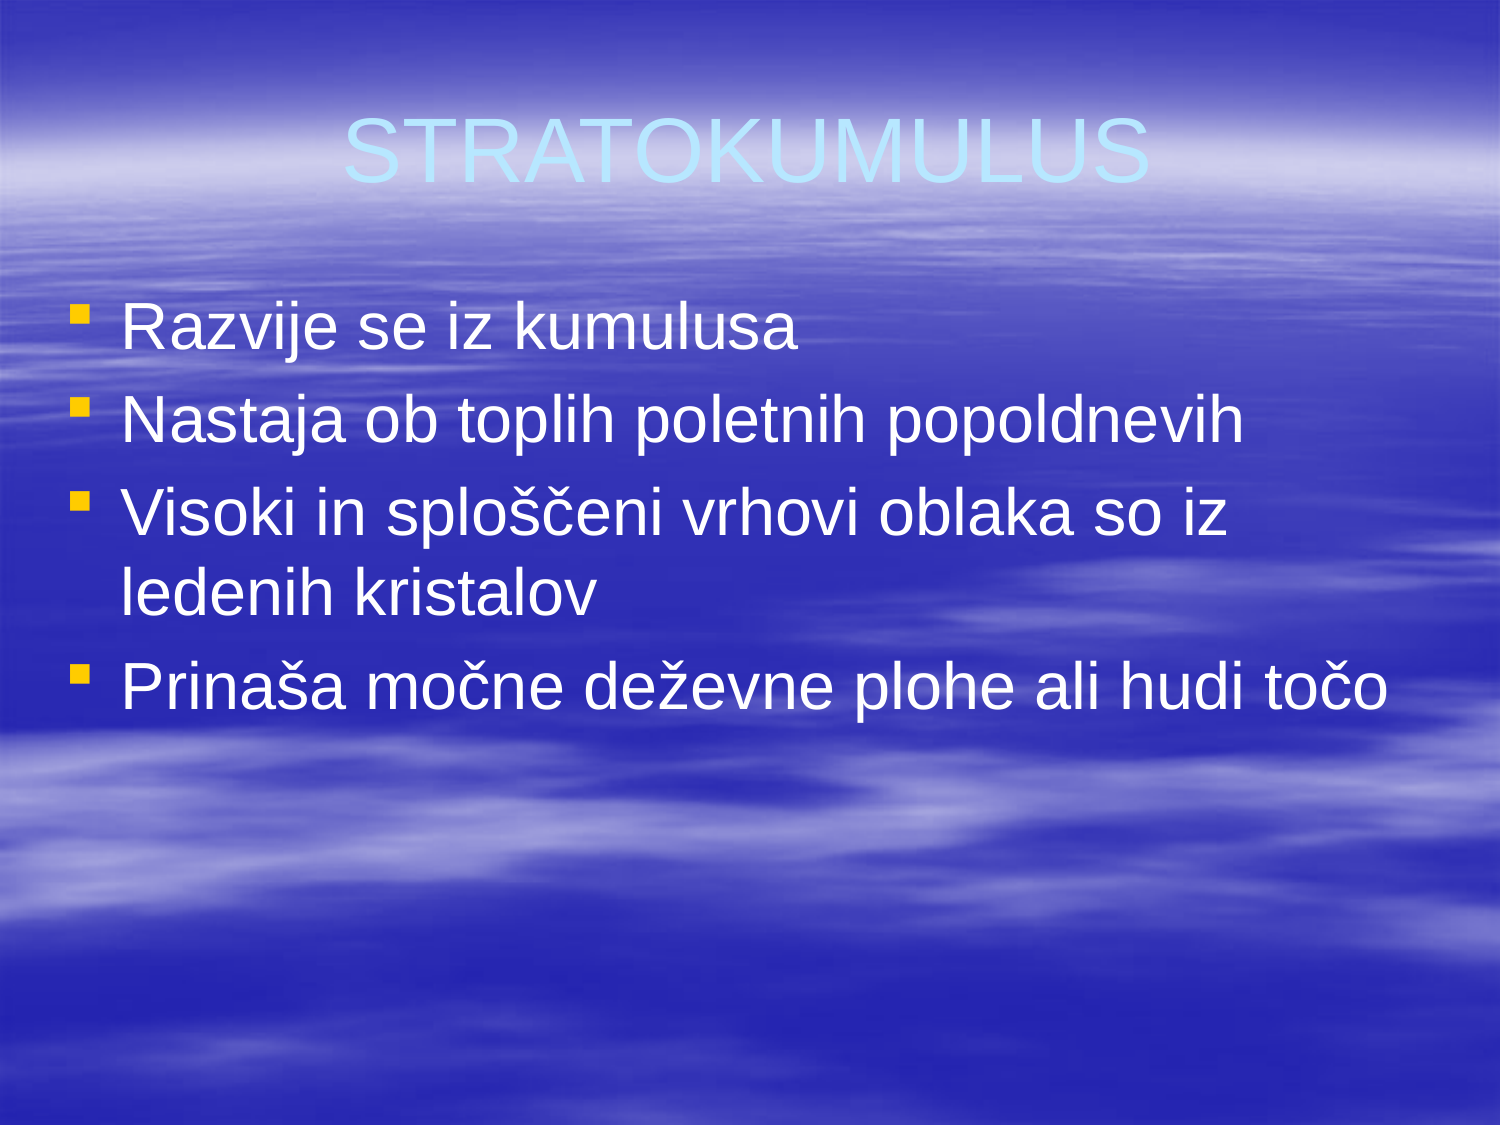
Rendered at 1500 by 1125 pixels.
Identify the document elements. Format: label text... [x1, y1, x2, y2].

picture [0, 0, 1500, 1125]
list Razvije se iz kumulusa Nastaja ob toplih poletnih popoldnevih Visoki in sploščeni vrhovi oblaka so iz ledenih kristalov Prinaša močne deževne plohe ali hudi točo [49, 275, 1451, 1001]
title STRATOKUMULUS [49, 37, 1446, 255]
